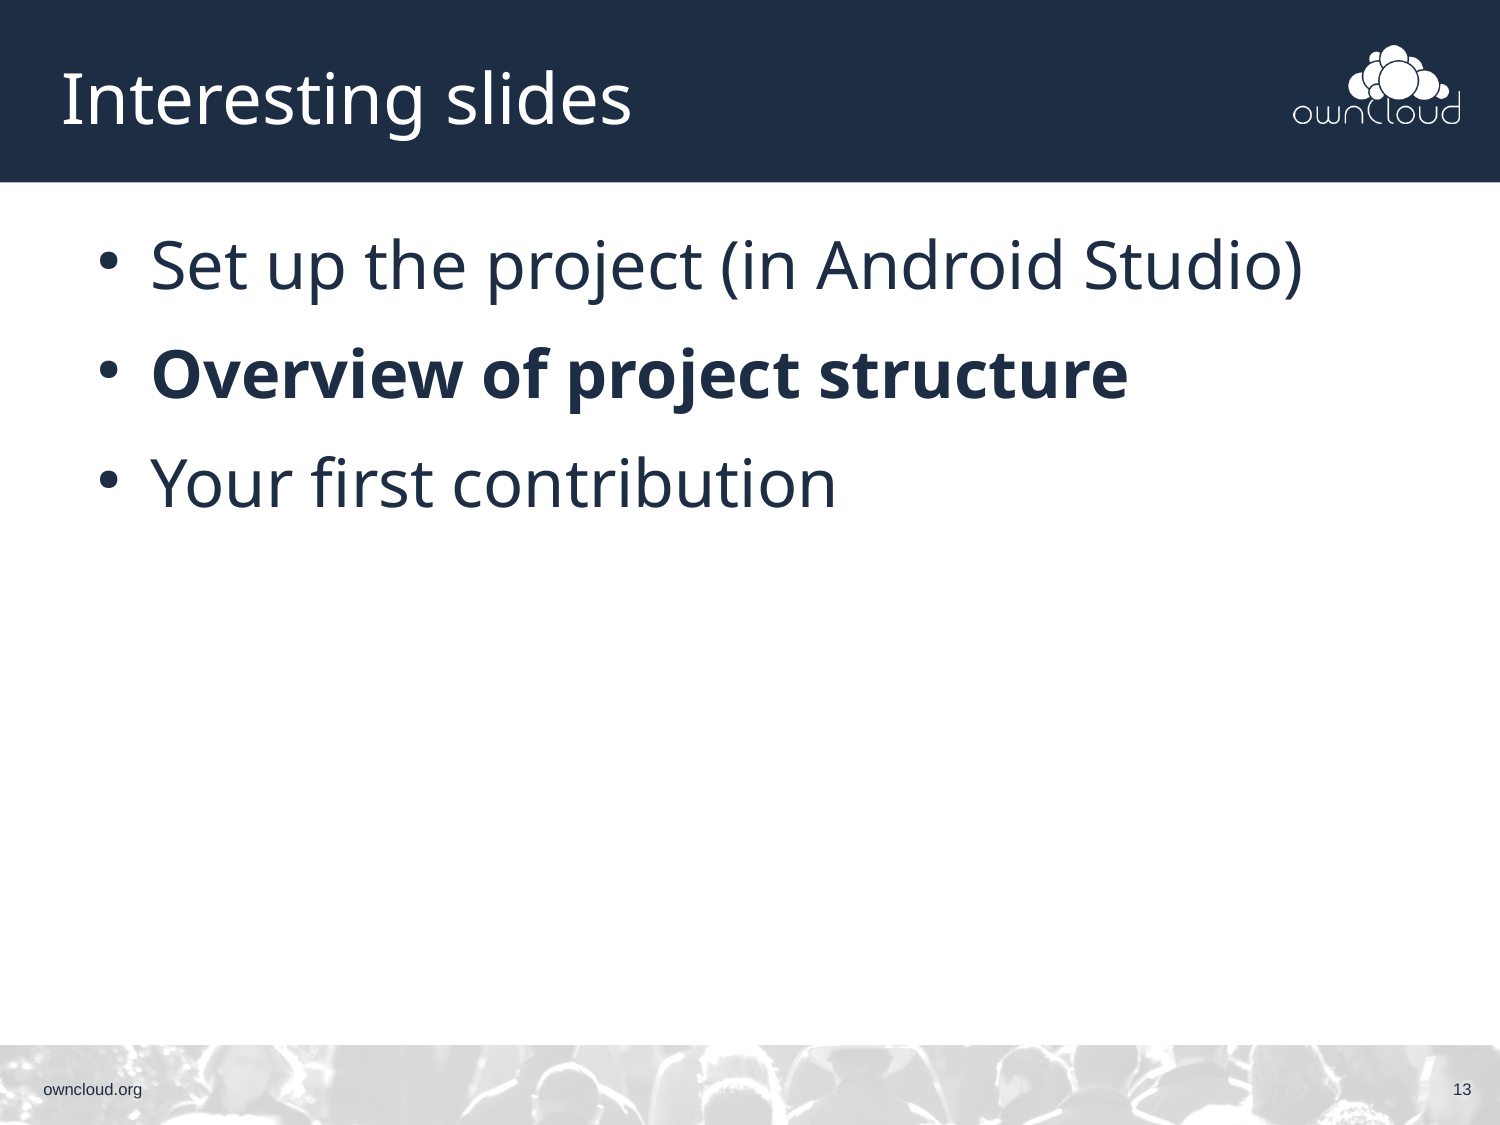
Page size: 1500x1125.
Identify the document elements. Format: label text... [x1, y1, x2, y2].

title Interesting slides [46, 5, 1258, 187]
picture [1293, 45, 1460, 124]
picture [0, 1045, 1500, 1125]
list Set up the project (in Android Studio) Overview of project structure Your first contribution [46, 214, 1465, 1026]
